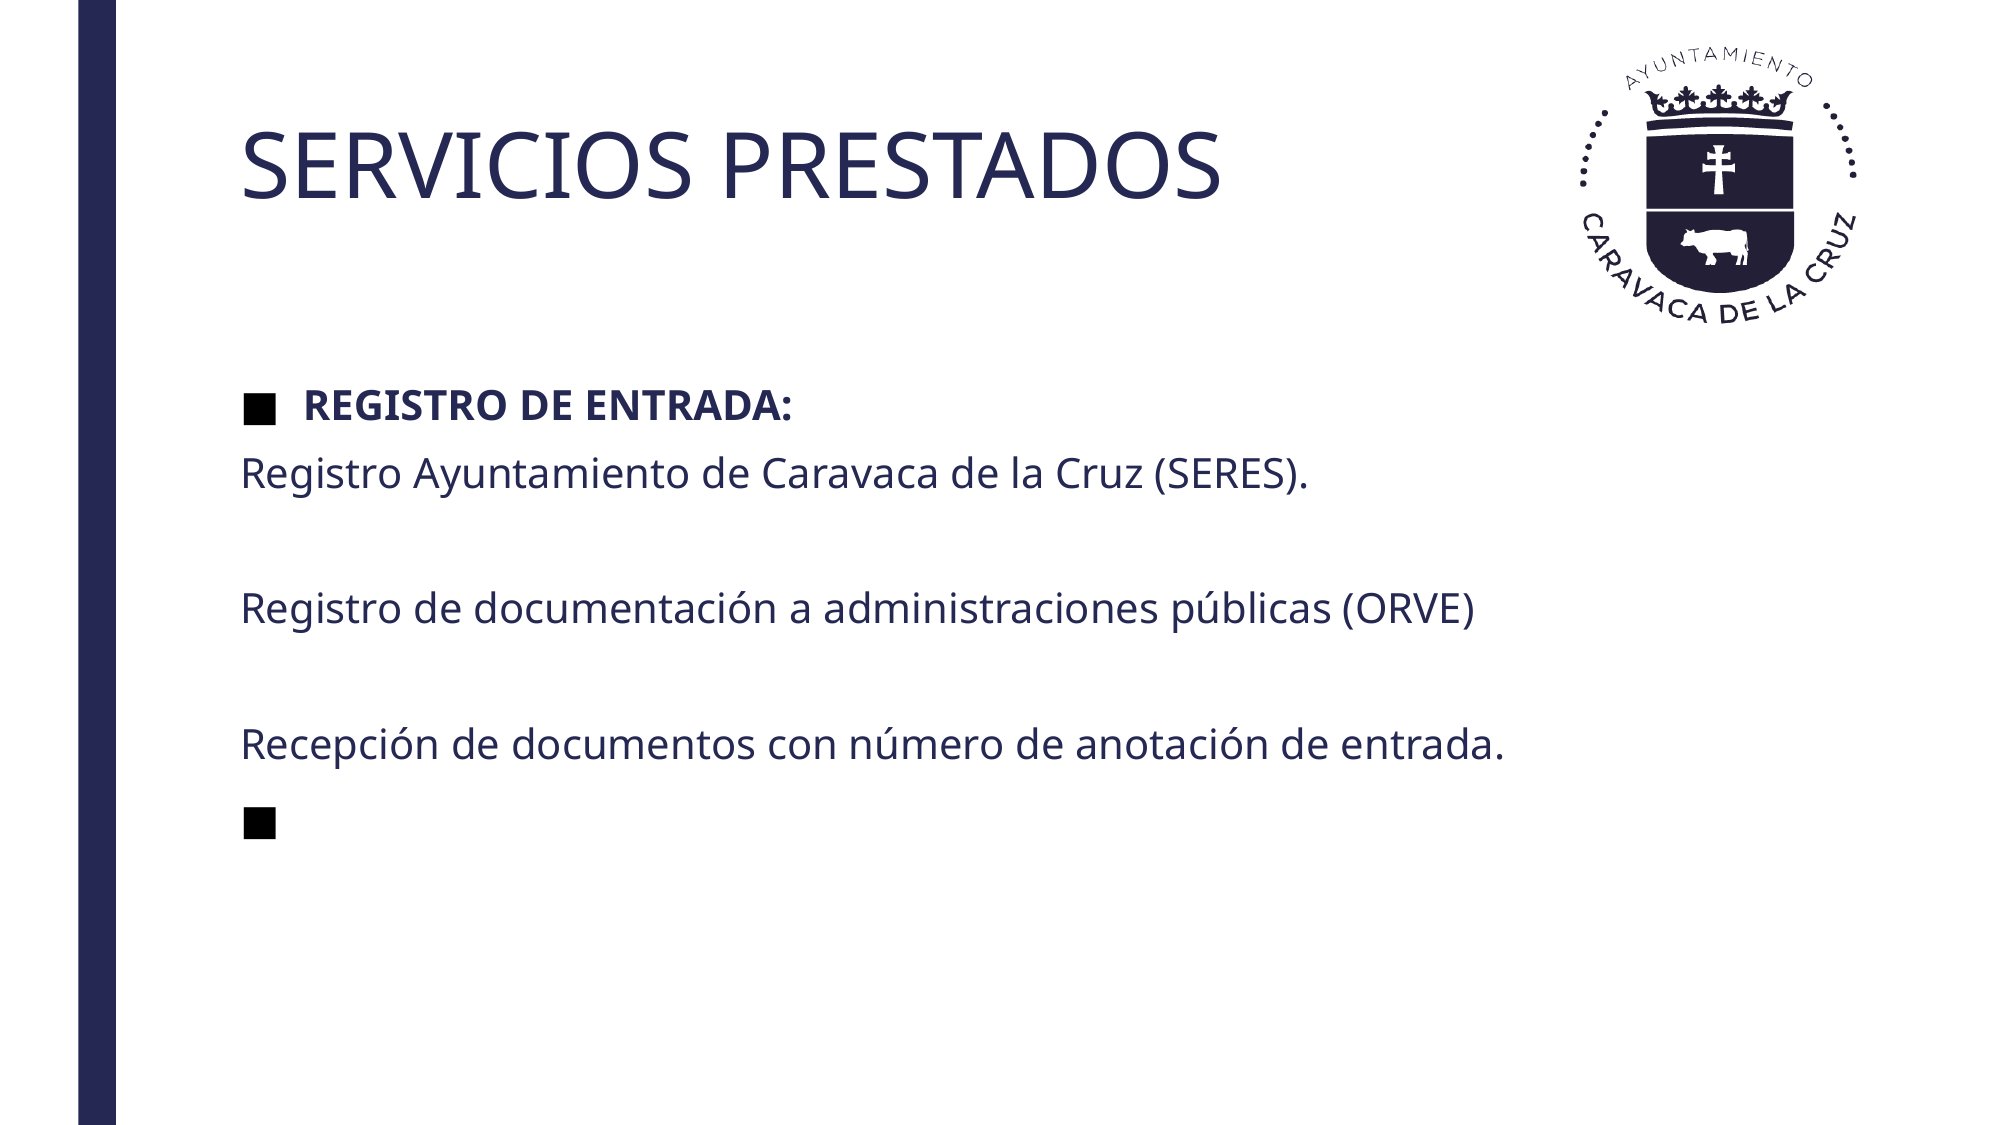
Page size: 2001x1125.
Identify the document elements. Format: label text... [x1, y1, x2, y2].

title SERVICIOS PRESTADOS [225, 112, 1801, 357]
list REGISTRO DE ENTRADA: Registro Ayuntamiento de Caravaca de la Cruz (SERES). Registro de documentación a administraciones públicas (ORVE) Recepción de documentos con número de anotación de entrada. [225, 375, 1801, 963]
picture [1573, 44, 1864, 331]
